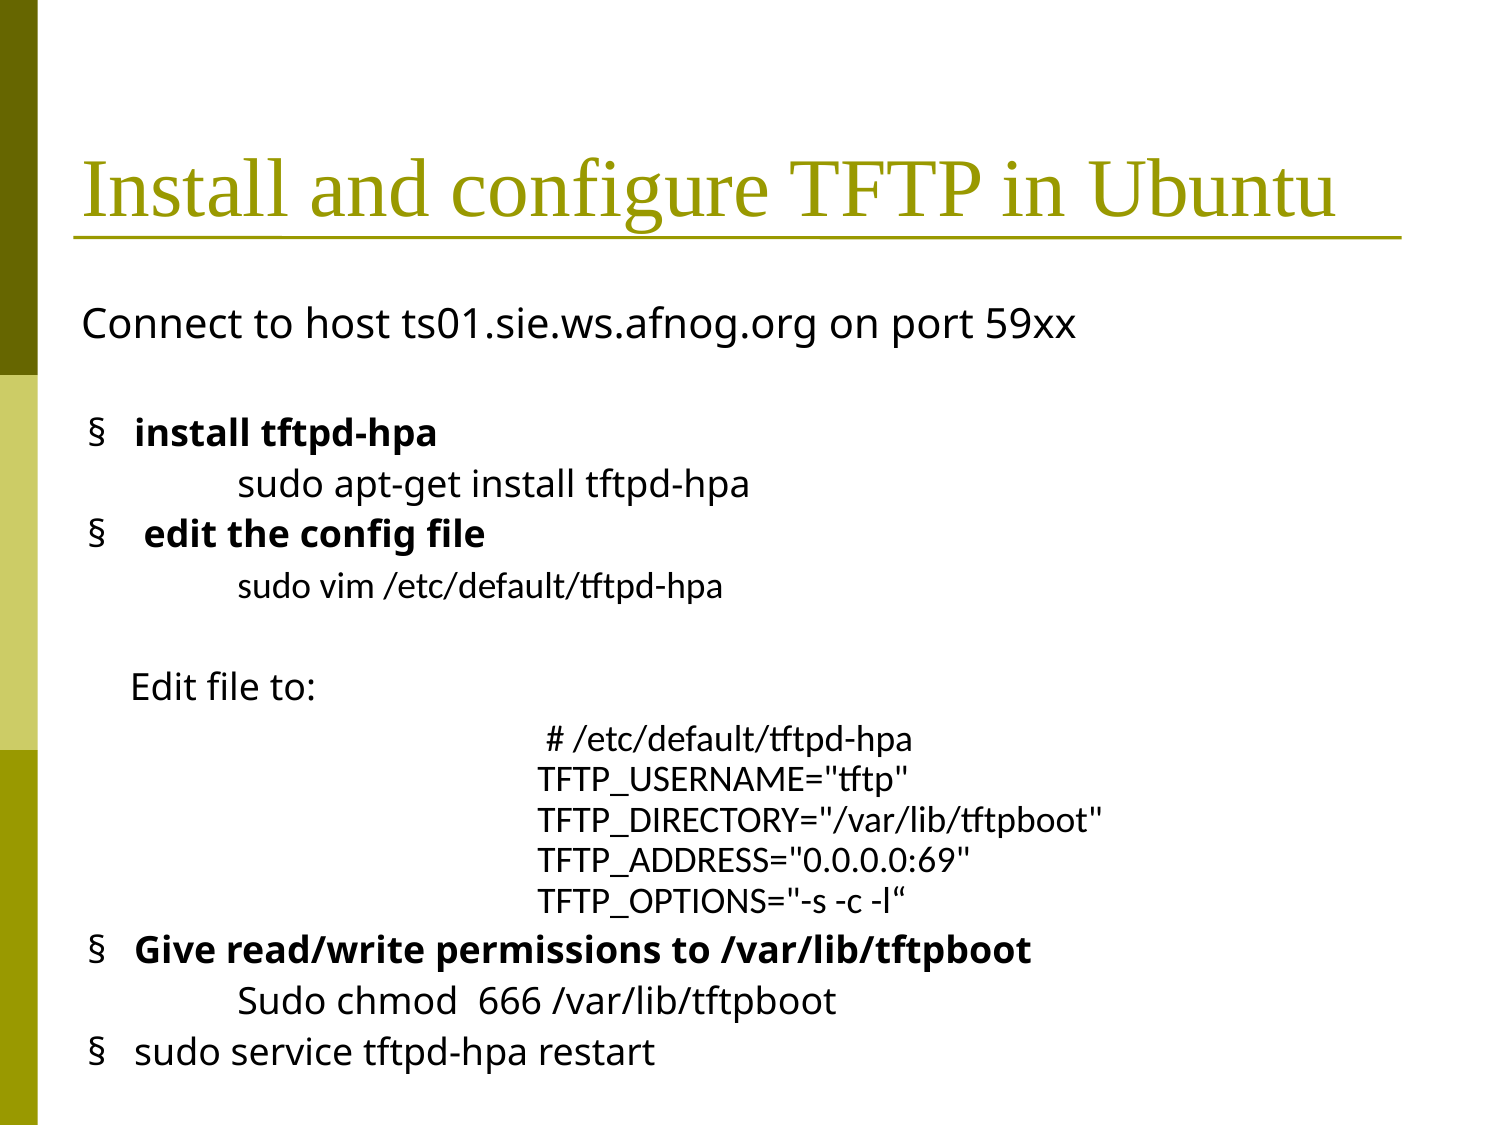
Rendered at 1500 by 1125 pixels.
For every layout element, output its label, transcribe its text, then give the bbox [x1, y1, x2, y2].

text_box Connect to host ts01.sie.ws.afnog.org on port 59xx install tftpd-hpa sudo apt-get install tftpd-hpa edit the config file sudo vim /etc/default/tftpd-hpa Edit file to: # /etc/default/tftpd-hpa TFTP_USERNAME="tftp" TFTP_DIRECTORY="/var/lib/tftpboot" TFTP_ADDRESS="0.0.0.0:69" TFTP_OPTIONS="-s -c -l“ Give read/write permissions to /var/lib/tftpboot Sudo chmod 666 /var/lib/tftpboot sudo service tftpd-hpa restart [74, 242, 1428, 1110]
text_box Install and configure TFTP in Ubuntu [74, 122, 1428, 233]
text_box [0, 0, 38, 1125]
